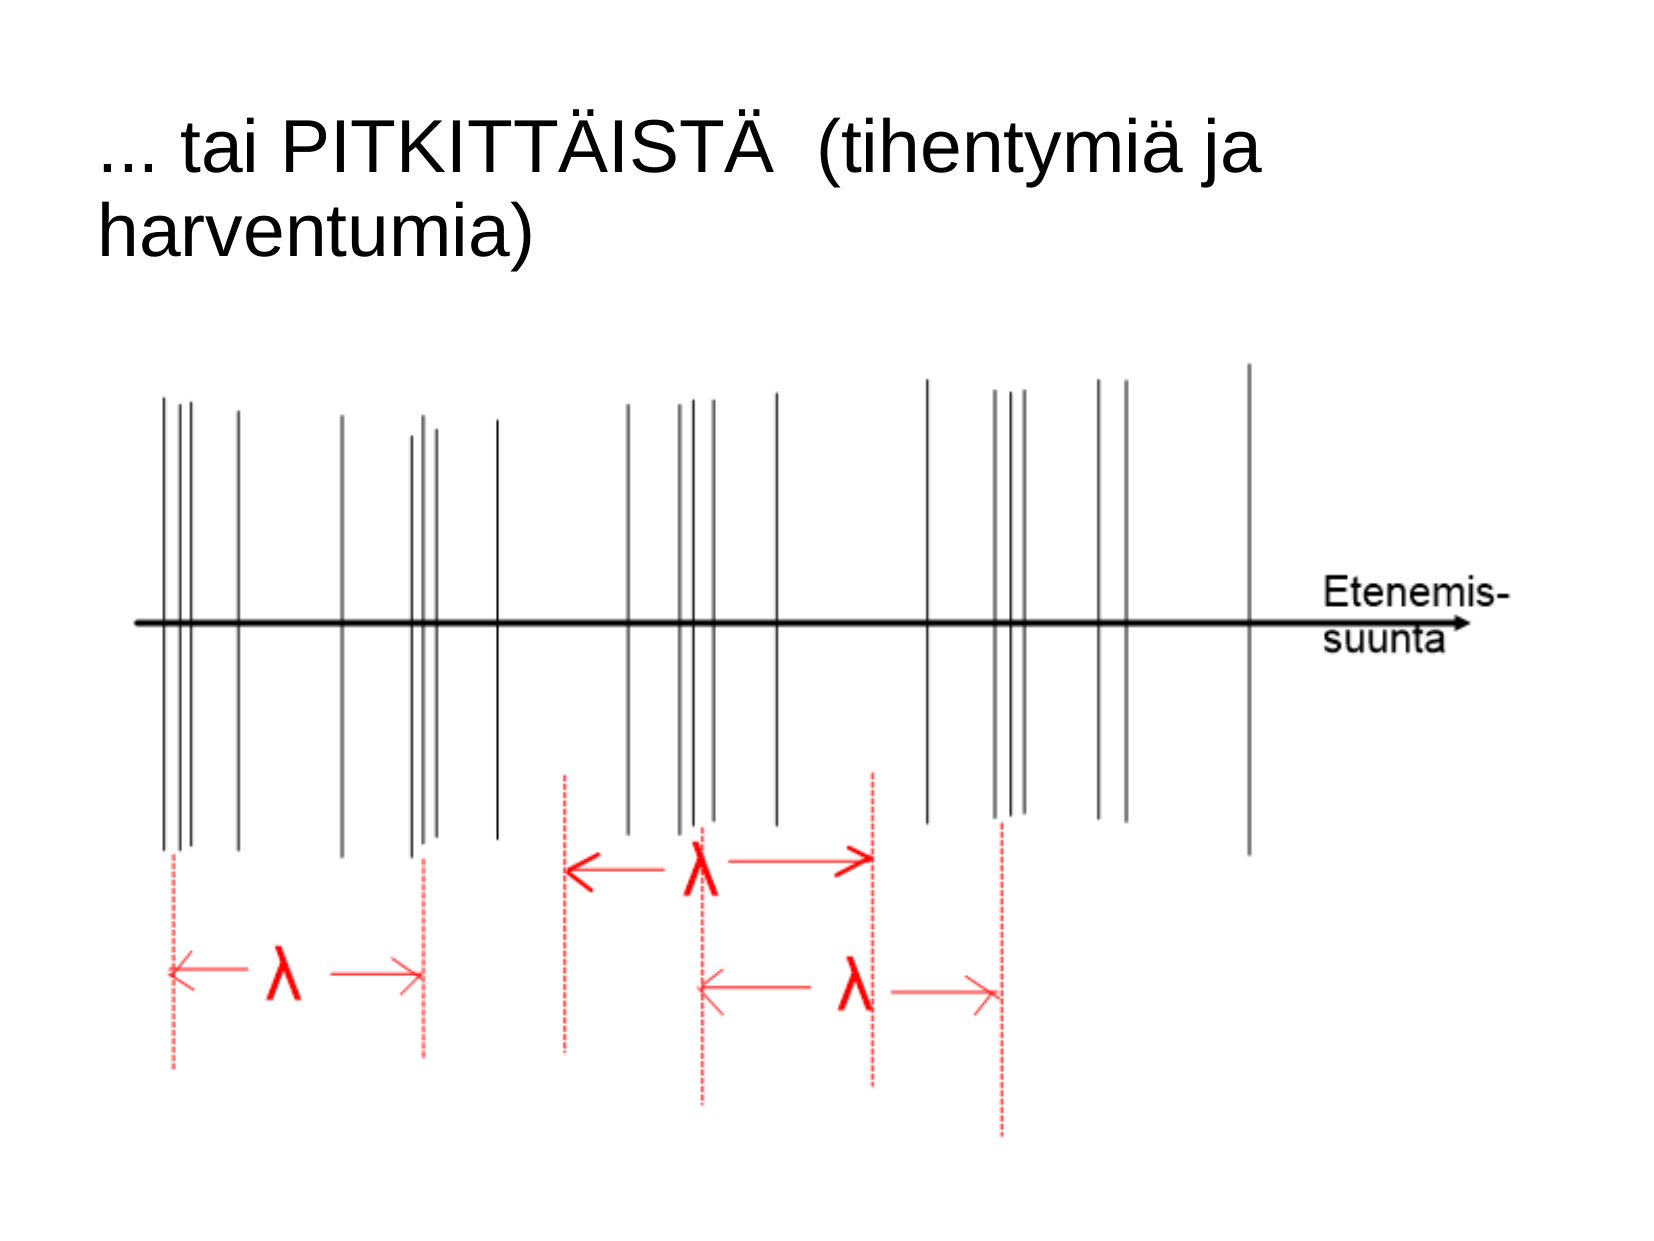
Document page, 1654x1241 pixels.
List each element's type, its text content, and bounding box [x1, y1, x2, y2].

text_box ... tai PITKITTÄISTÄ (tihentymiä ja harventumia) [82, 96, 1654, 280]
picture [82, 292, 1567, 1170]
